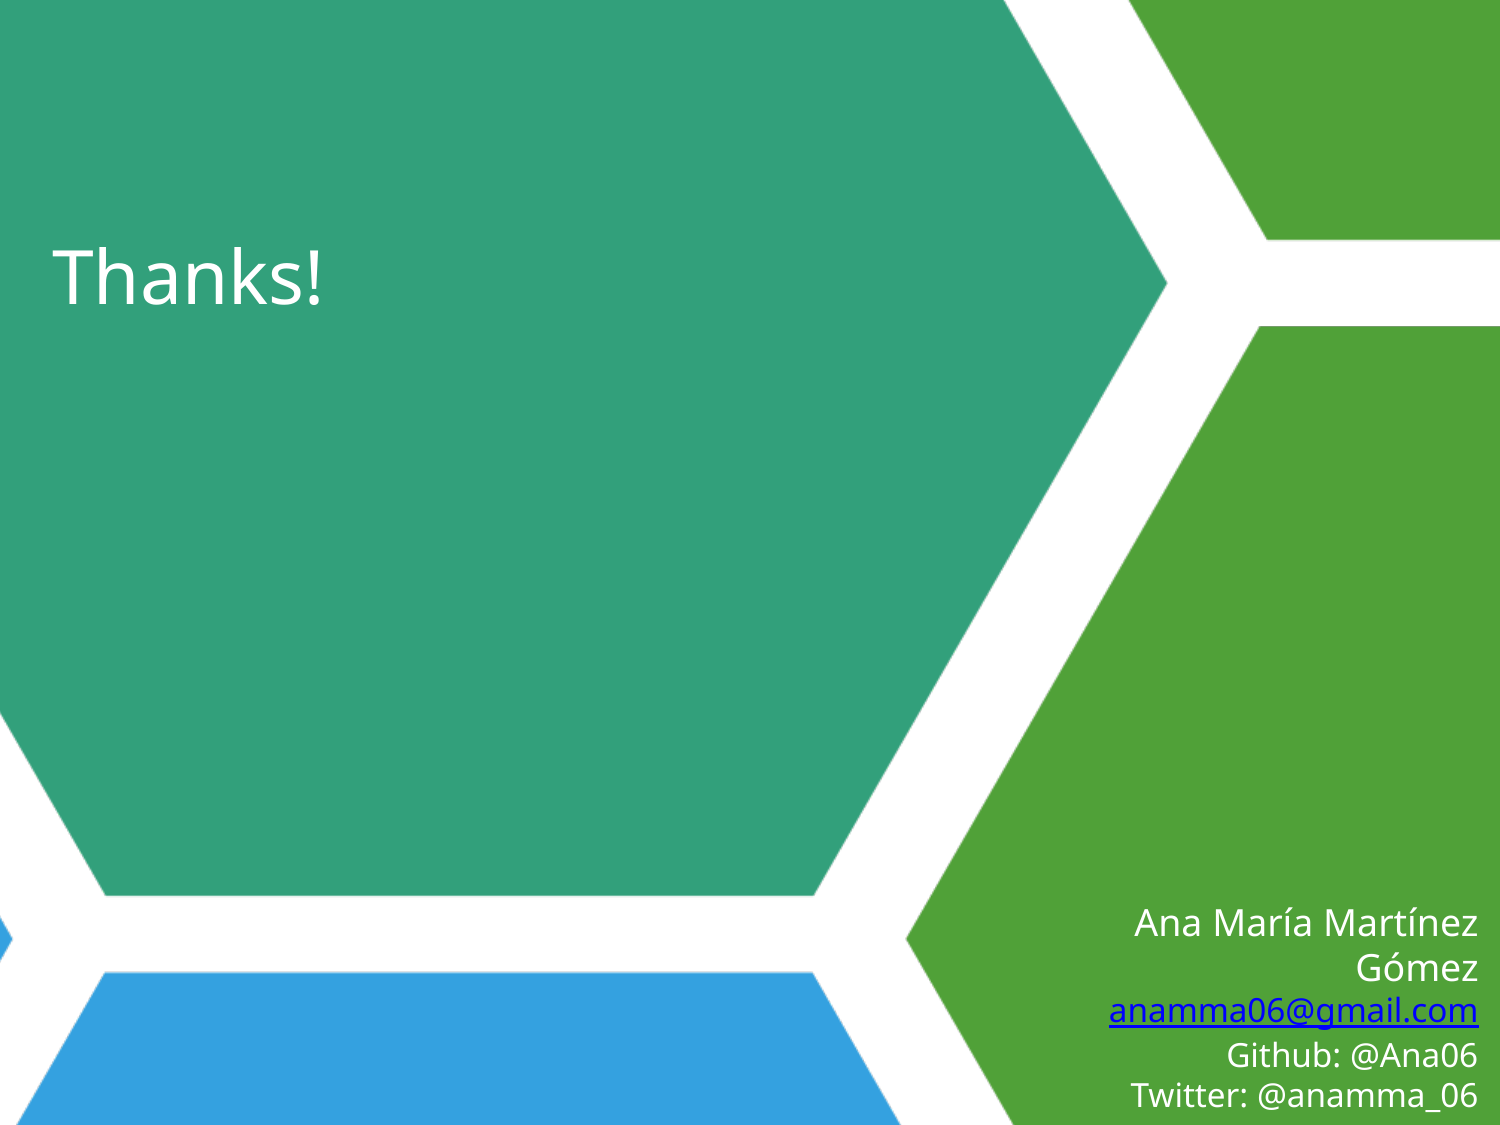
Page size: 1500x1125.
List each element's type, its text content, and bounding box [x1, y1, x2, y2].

picture [0, 0, 1500, 1125]
text_box Ana María Martínez Gómez anamma06@gmail.com Github: @Ana06 Twitter: @anamma_06 [1000, 892, 1494, 1125]
text_box Thanks! [52, 147, 1099, 401]
